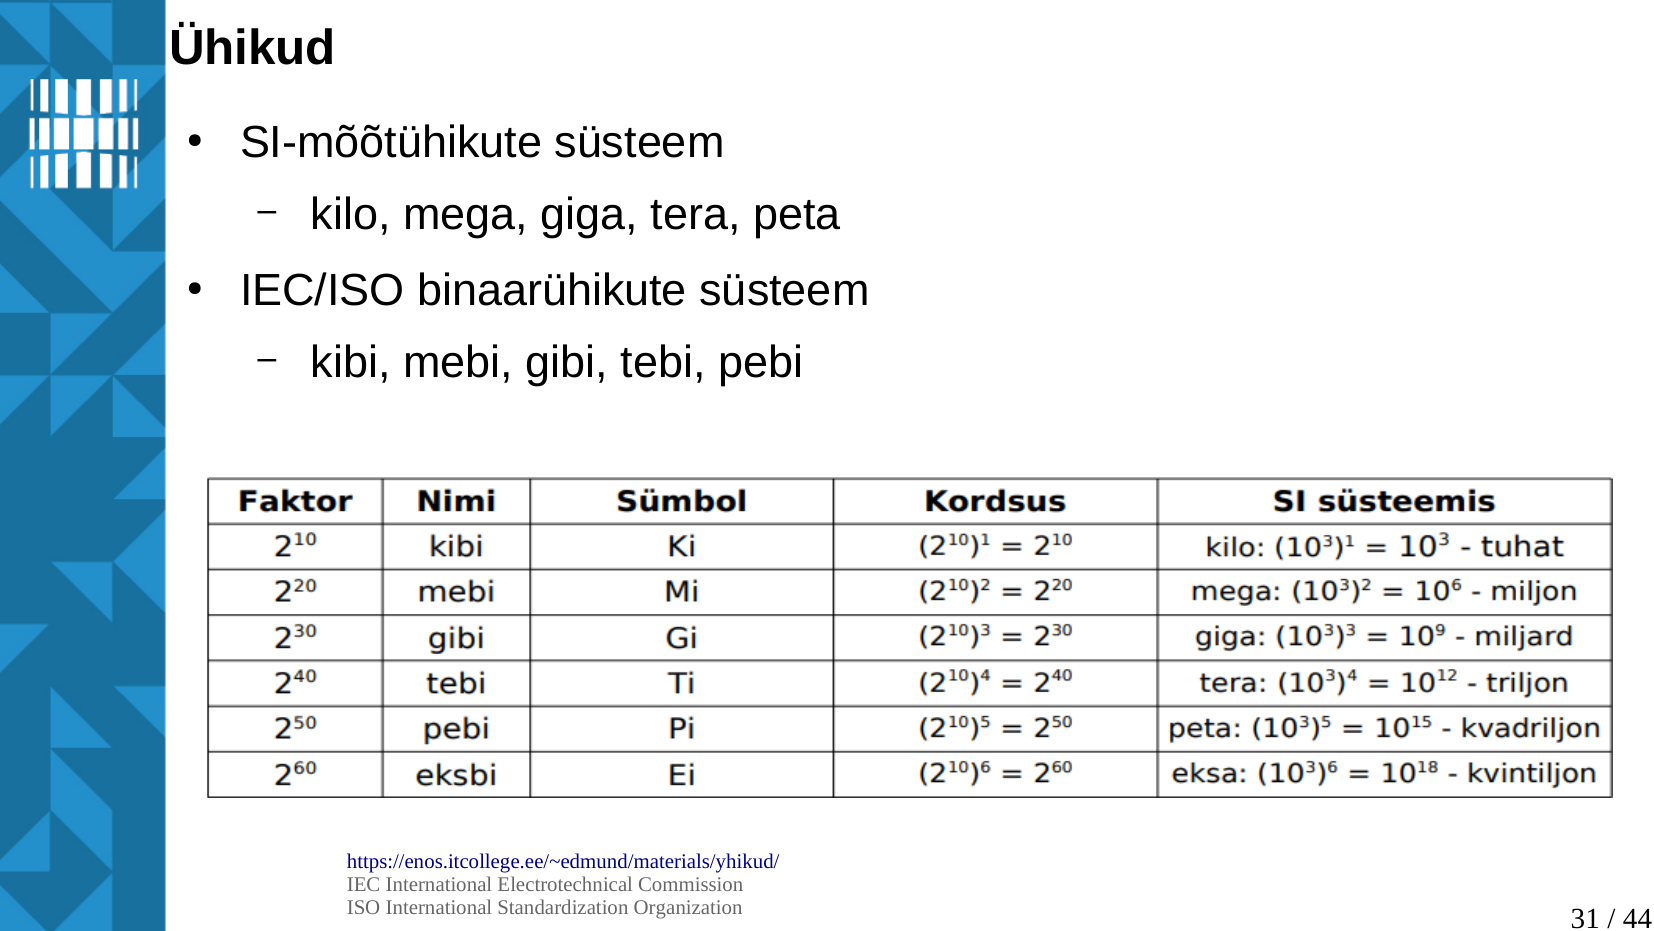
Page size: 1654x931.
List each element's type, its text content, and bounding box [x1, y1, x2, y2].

text_box https://enos.itcollege.ee/~edmund/materials/yhikud/ IEC International Electrotechnical Commission ISO International Standardization Organization [346, 850, 827, 920]
picture [206, 476, 1613, 798]
list SI-mõõtühikute süsteem kilo, mega, giga, tera, peta IEC/ISO binaarühikute süsteem kibi, mebi, gibi, tebi, pebi [169, 116, 1630, 399]
title Ühikud [169, 10, 1571, 86]
